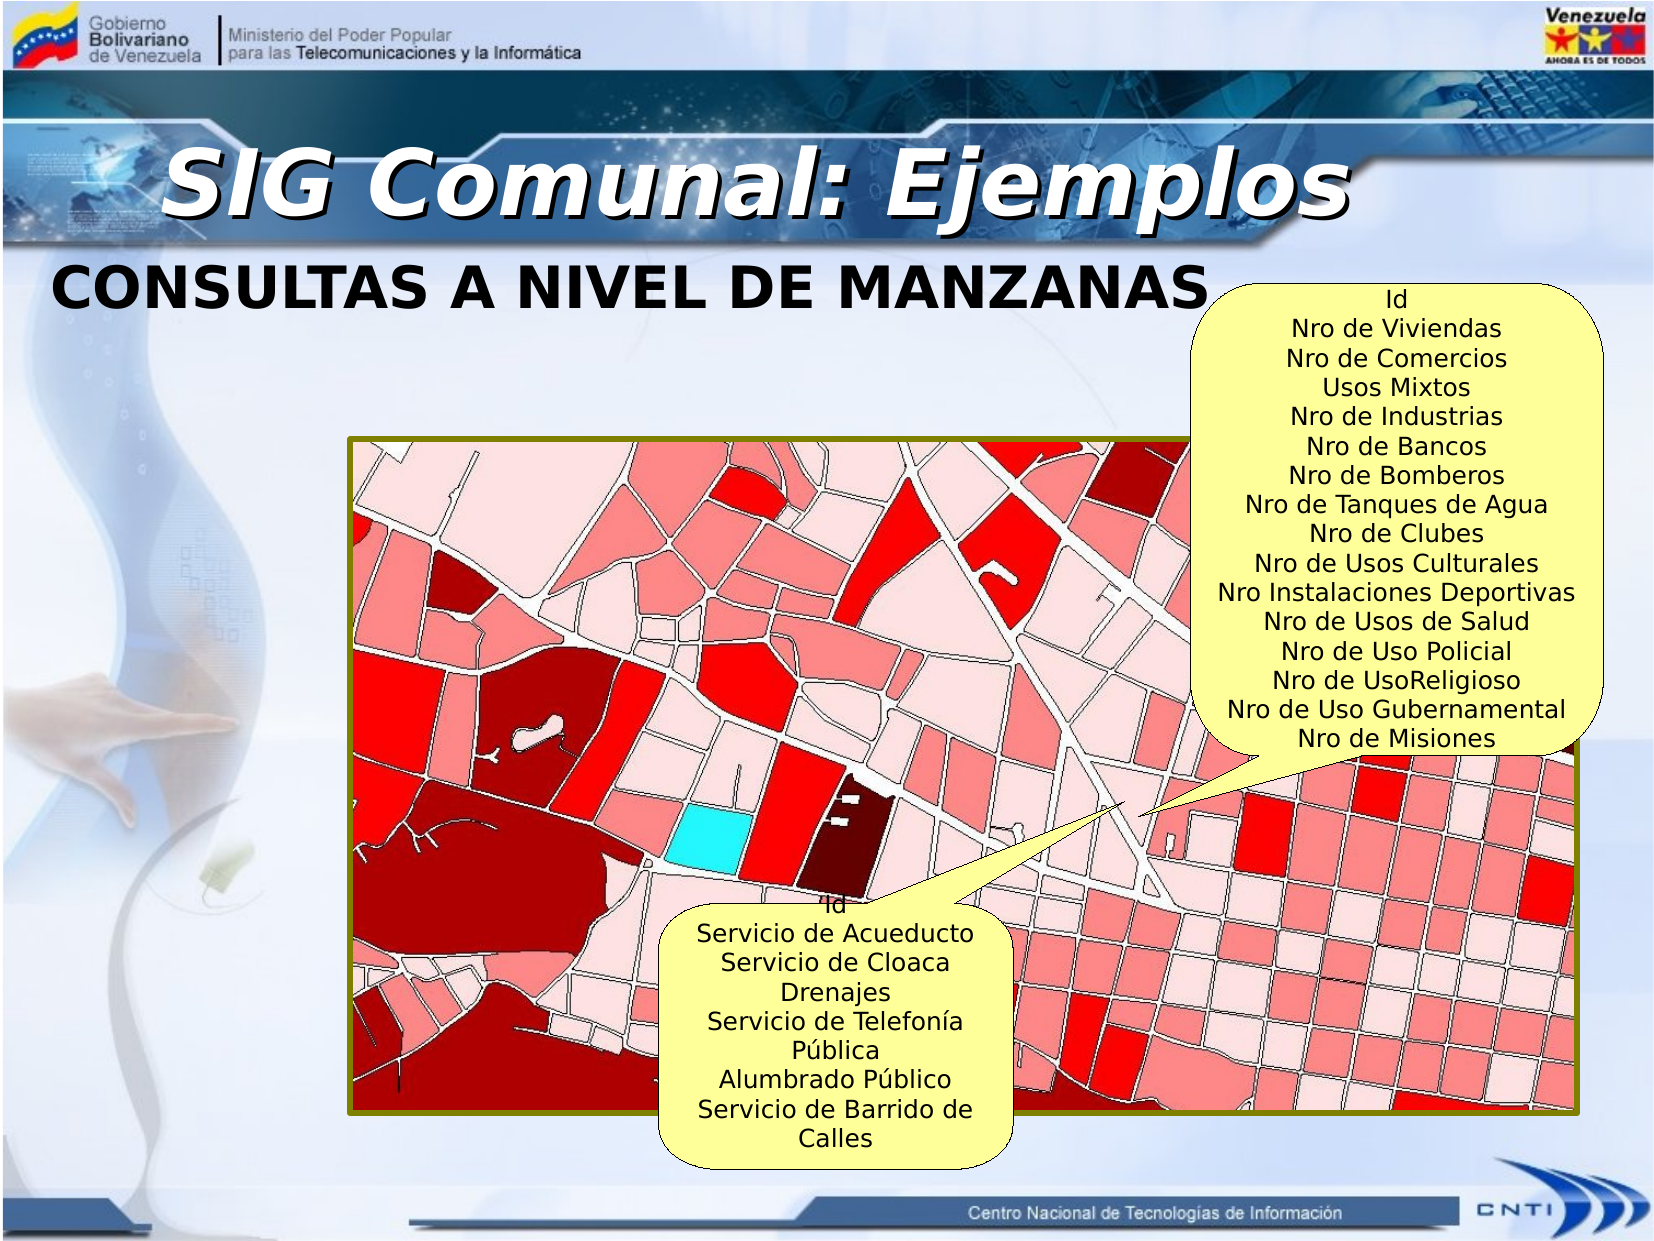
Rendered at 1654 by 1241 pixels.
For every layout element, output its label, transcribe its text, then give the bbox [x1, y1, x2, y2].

picture [2, 1, 1654, 1241]
text_box Id Nro de Viviendas Nro de Comercios Usos Mixtos Nro de Industrias Nro de Bancos Nro de Bomberos Nro de Tanques de Agua Nro de Clubes Nro de Usos Culturales Nro Instalaciones Deportivas Nro de Usos de Salud Nro de Uso Policial Nro de UsoReligioso Nro de Uso Gubernamental Nro de Misiones [1138, 283, 1604, 817]
title SIG Comunal: Ejemplos [12, 79, 1501, 287]
text_box CONSULTAS A NIVEL DE MANZANAS [35, 287, 1226, 330]
text_box Id Servicio de Acueducto Servicio de Cloaca Drenajes Servicio de Telefonía Pública Alumbrado Público Servicio de Barrido de Calles [658, 801, 1125, 1170]
